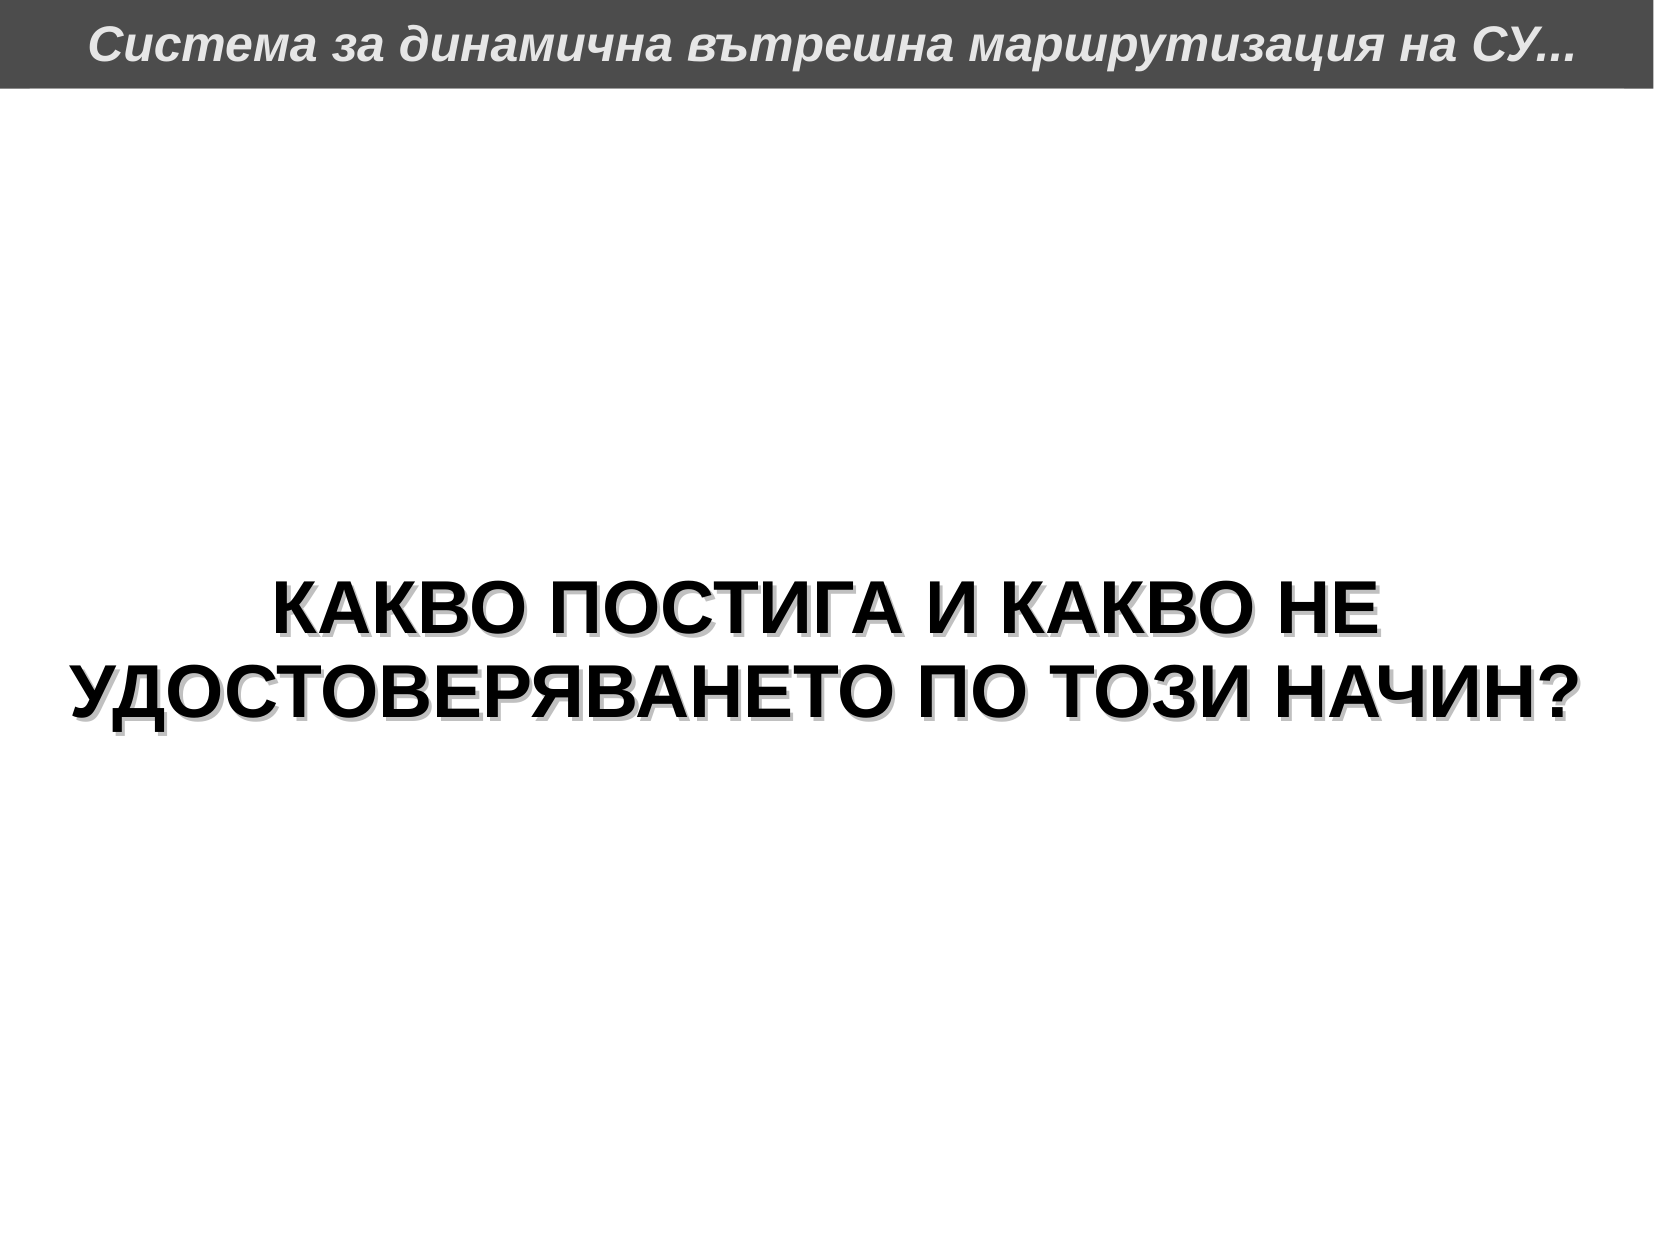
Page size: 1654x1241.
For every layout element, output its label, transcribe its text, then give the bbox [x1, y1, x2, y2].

text_box КАКВО ПОСТИГА И КАКВО НЕ УДОСТОВЕРЯВАНЕТО ПО ТОЗИ НАЧИН? [29, 88, 1625, 1211]
text_box Система за динамична вътрешна маршрутизация на СУ... [72, 8, 1593, 80]
text_box [0, 0, 1654, 89]
